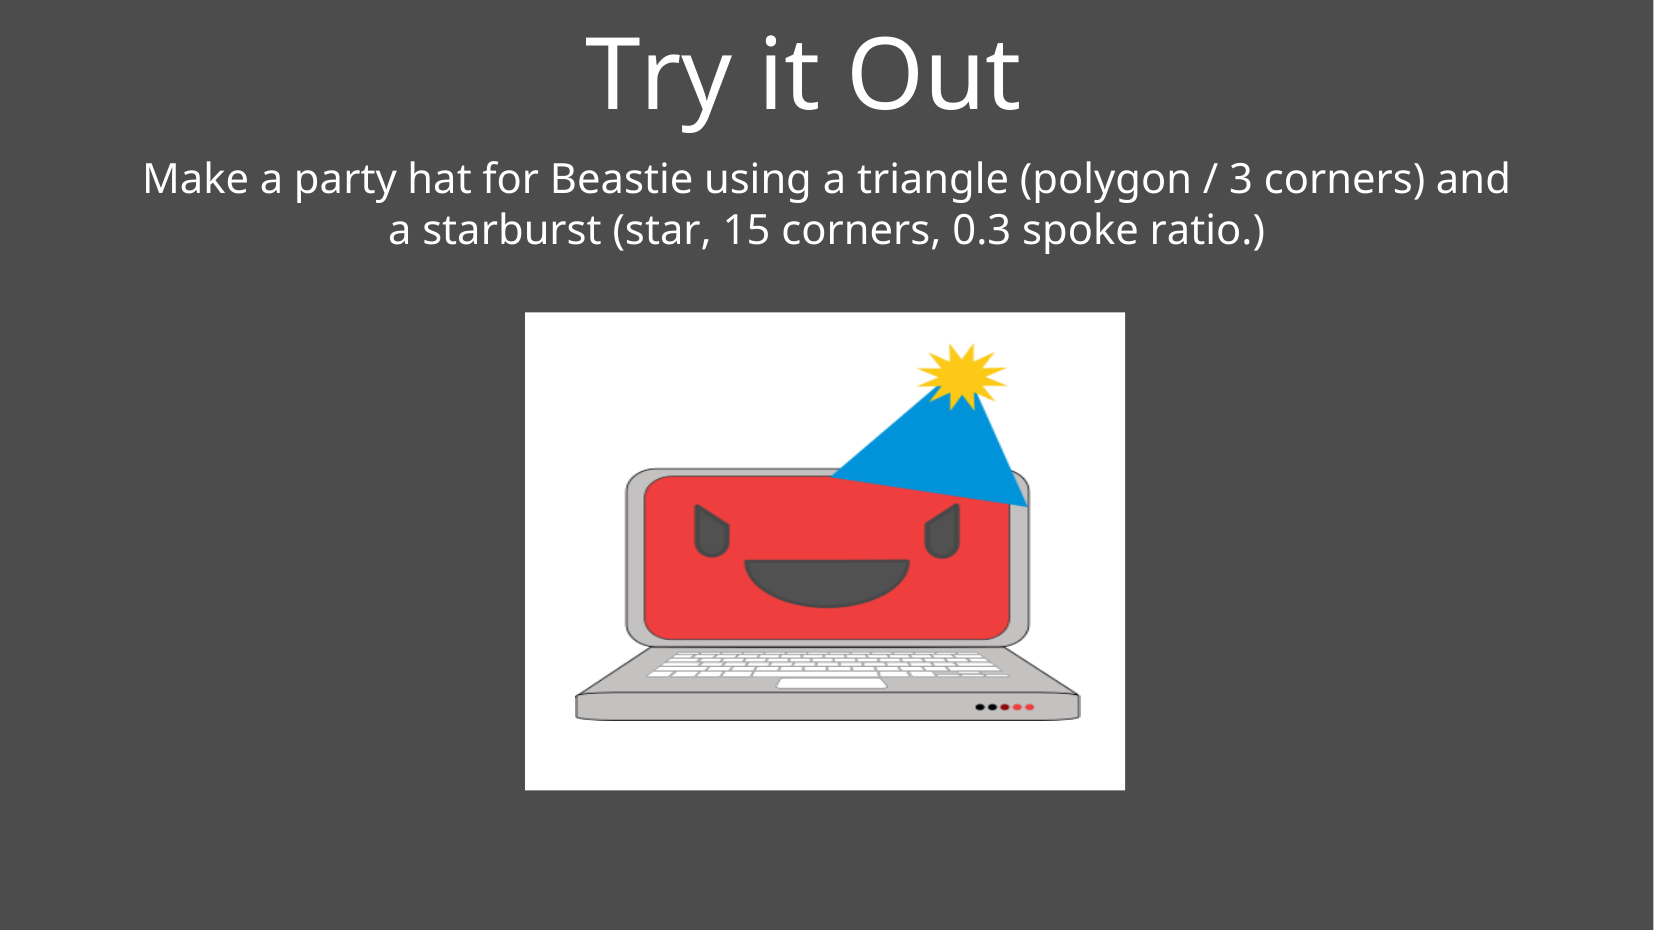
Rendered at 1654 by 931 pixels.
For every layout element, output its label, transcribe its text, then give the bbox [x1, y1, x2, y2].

title Try it Out [53, 0, 1554, 179]
picture [575, 343, 1081, 721]
title Make a party hat for Beastie using a triangle (polygon / 3 corners) and a starburst (star, 15 corners, 0.3 spoke ratio.) [132, 147, 1521, 259]
text_box [525, 312, 1126, 791]
